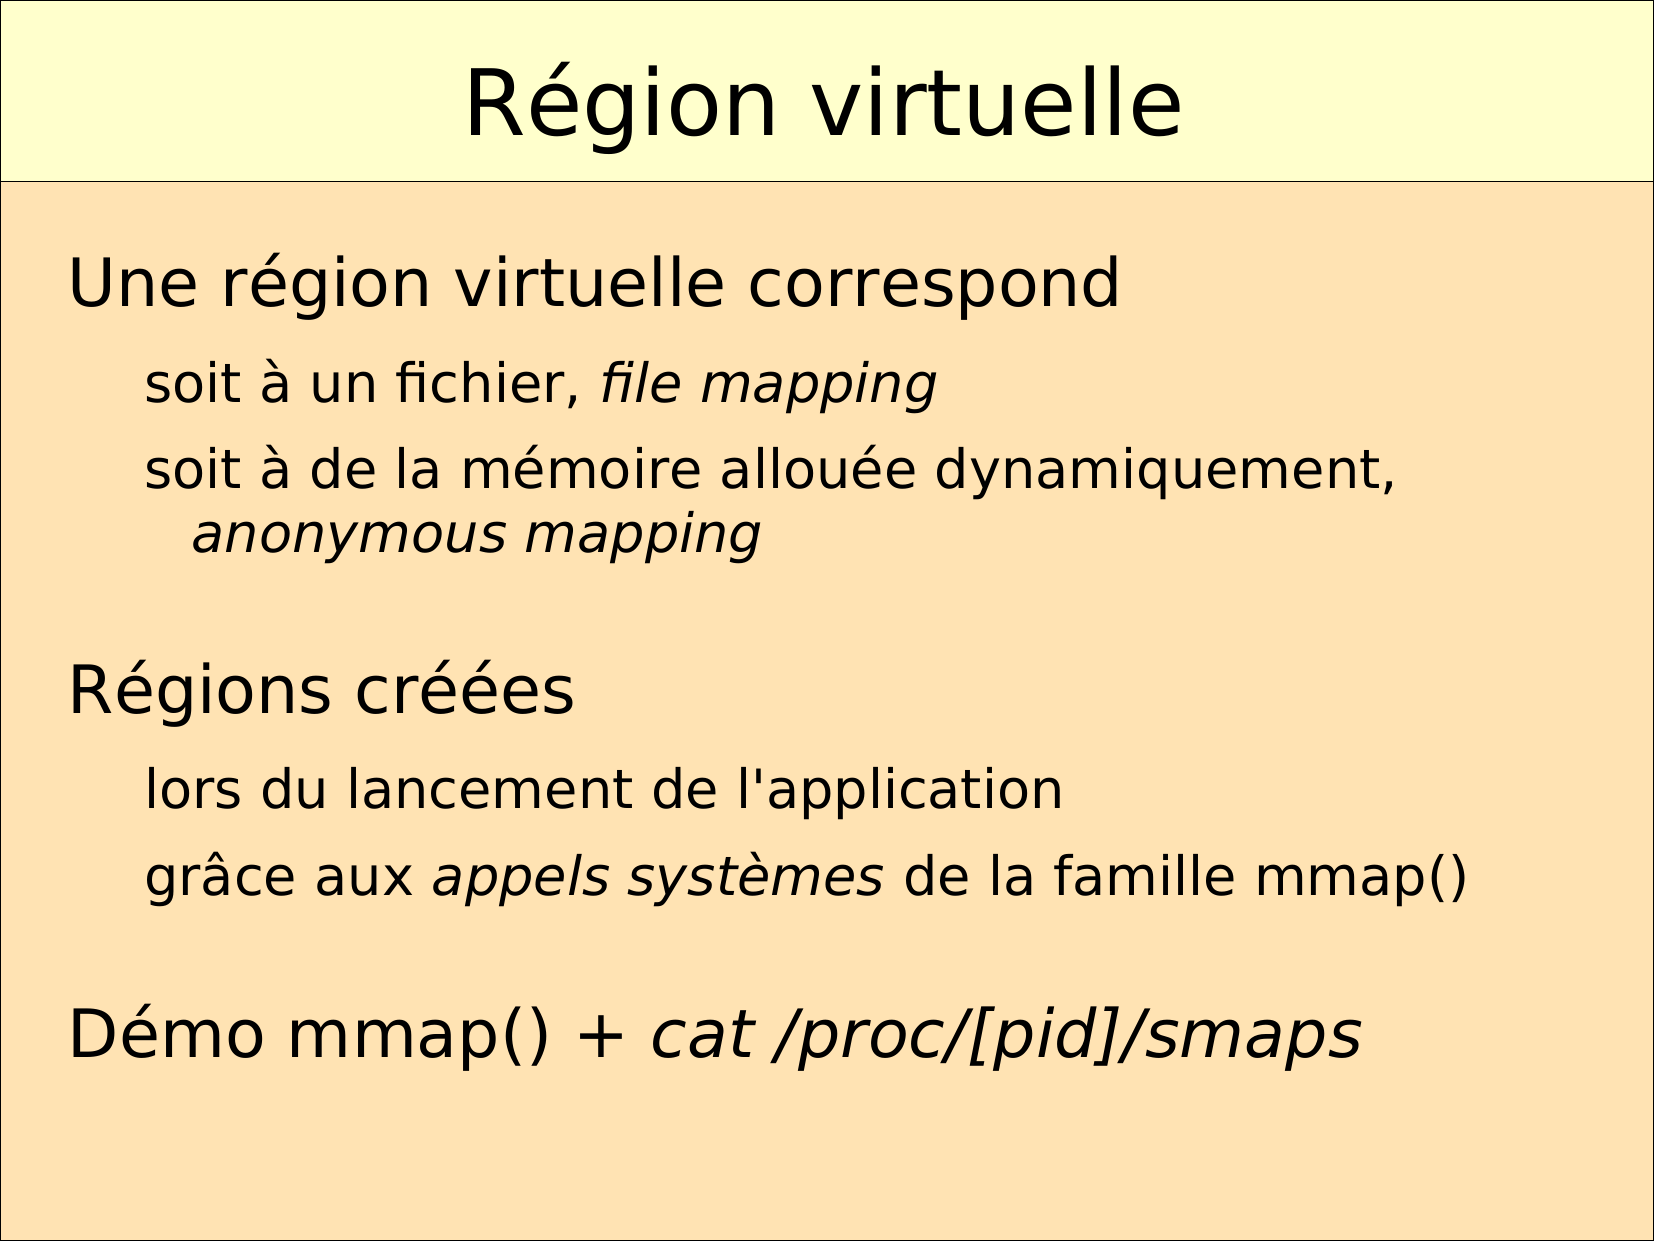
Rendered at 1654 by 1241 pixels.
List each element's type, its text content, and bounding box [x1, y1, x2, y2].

title Région virtuelle [80, 0, 1569, 208]
list Une région virtuelle correspond soit à un fichier, file mapping soit à de la mémoire allouée dynamiquement, anonymous mapping Régions créées lors du lancement de l'application grâce aux appels systèmes de la famille mmap() Démo mmap() + cat /proc/[pid]/smaps [49, 244, 1594, 1073]
